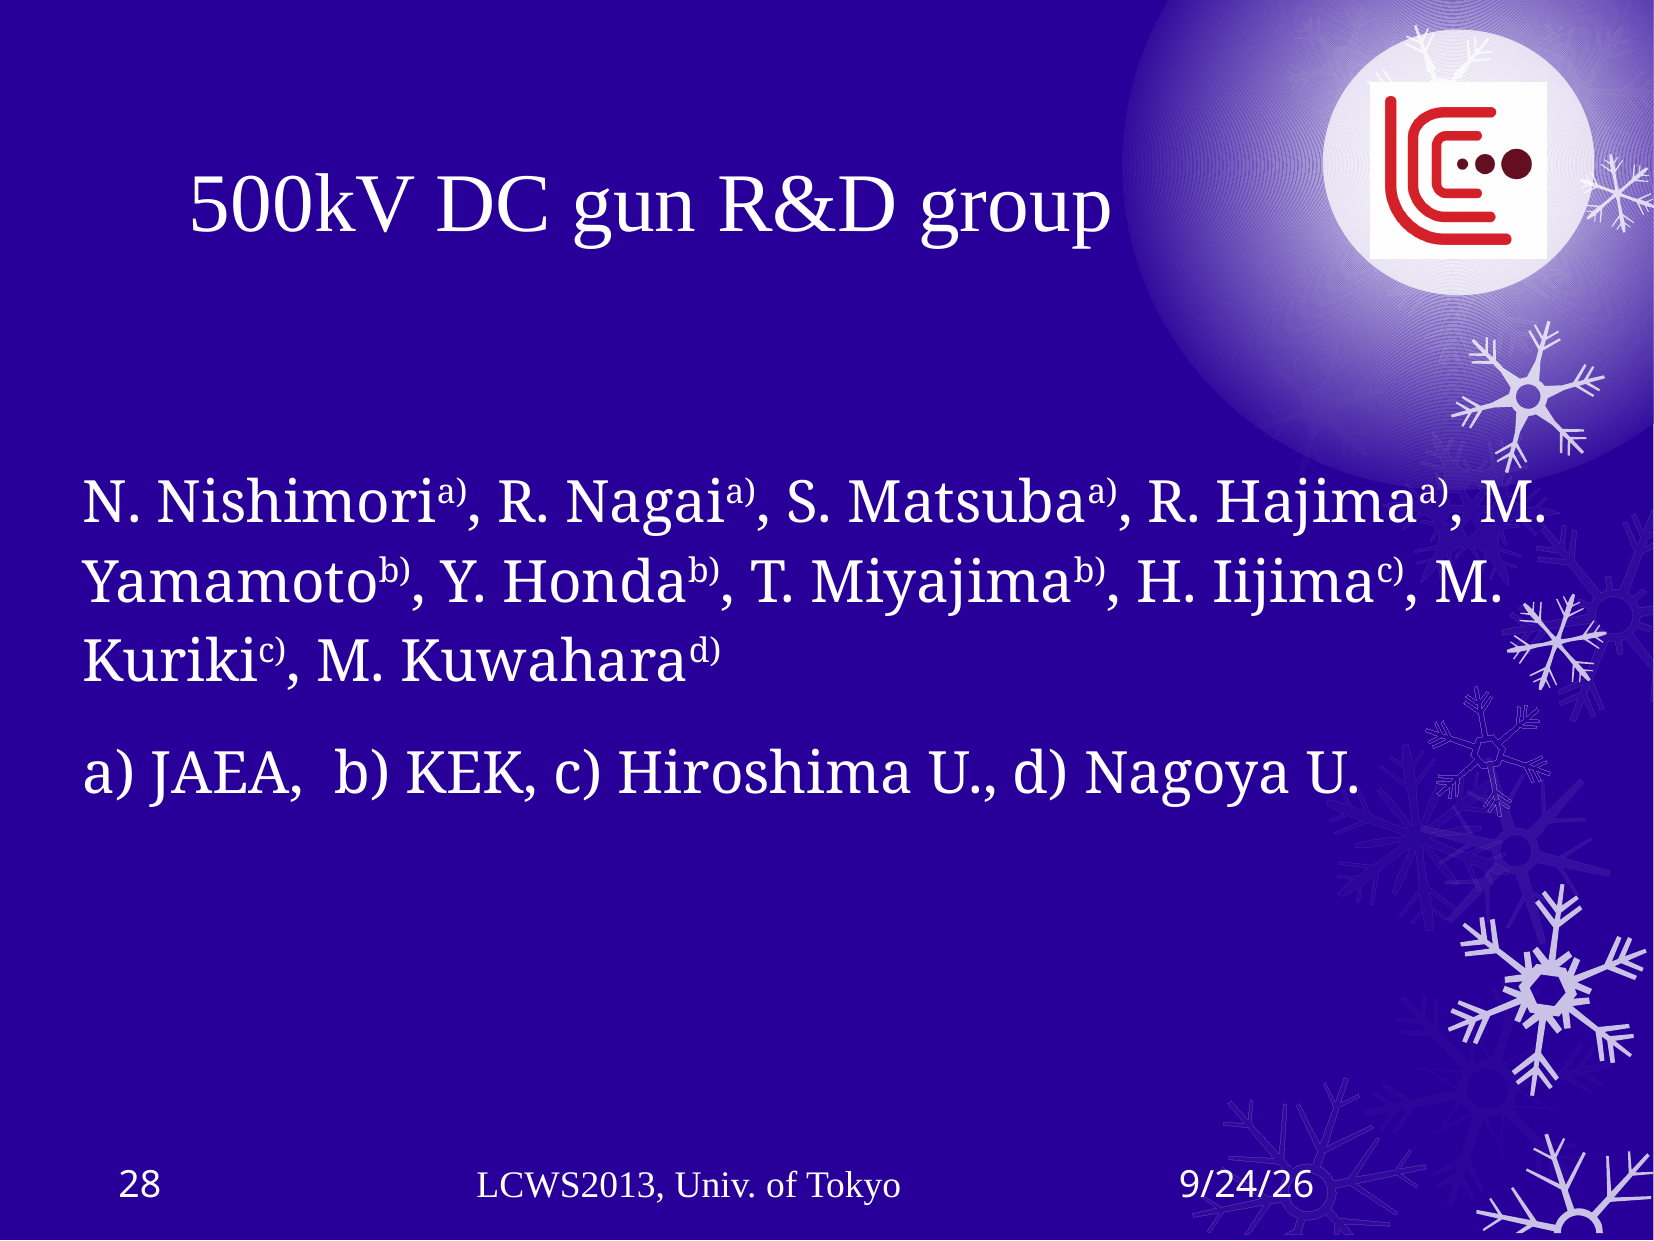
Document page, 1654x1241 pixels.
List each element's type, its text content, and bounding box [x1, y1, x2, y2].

picture [1476, 82, 1547, 259]
title 500kV DC gun R&D group [188, 70, 1476, 337]
list N. Nishimoria), R. Nagaia), S. Matsubaa), R. Hajimaa), M. Yamamotob), Y. Hondab), T. Miyajimab), H. Iijimac), M. Kurikic), M. Kuwaharad) a) JAEA, b) KEK, c) Hiroshima U., d) Nagoya U. [82, 460, 1571, 1109]
